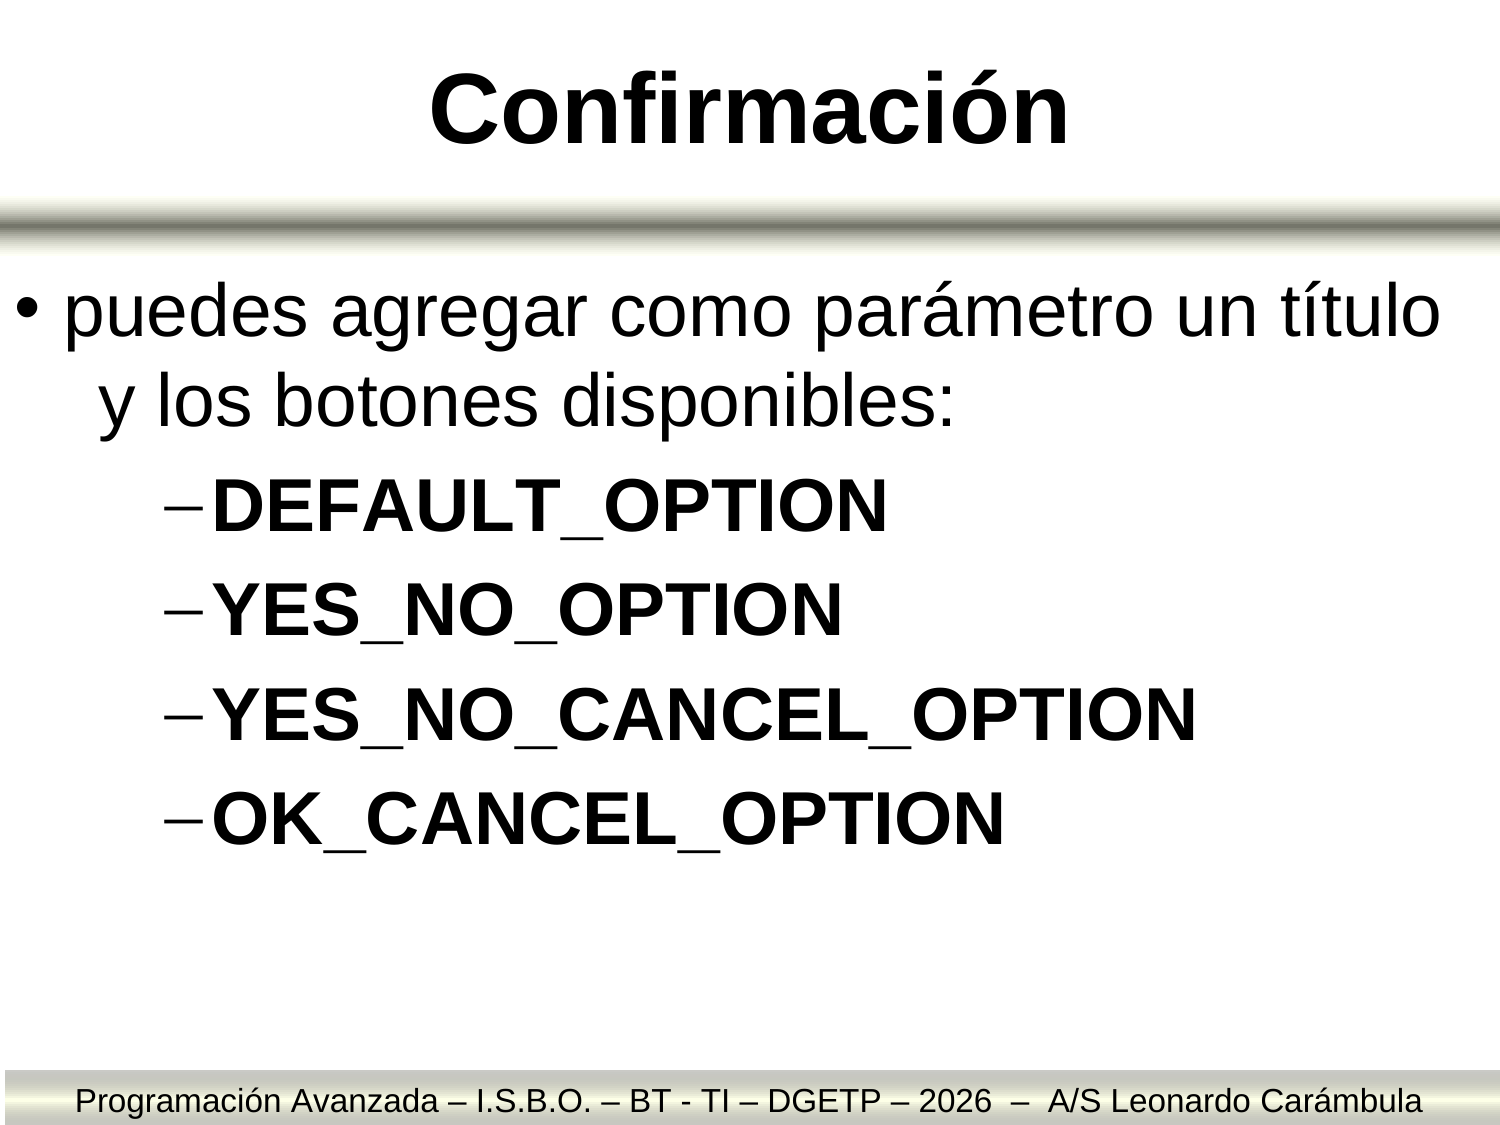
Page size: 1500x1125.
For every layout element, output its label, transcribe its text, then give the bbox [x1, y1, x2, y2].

list puedes agregar como parámetro un título y los botones disponibles: DEFAULT_OPTION YES_NO_OPTION YES_NO_CANCEL_OPTION OK_CANCEL_OPTION [0, 253, 1500, 1023]
title Confirmación [0, 9, 1500, 198]
